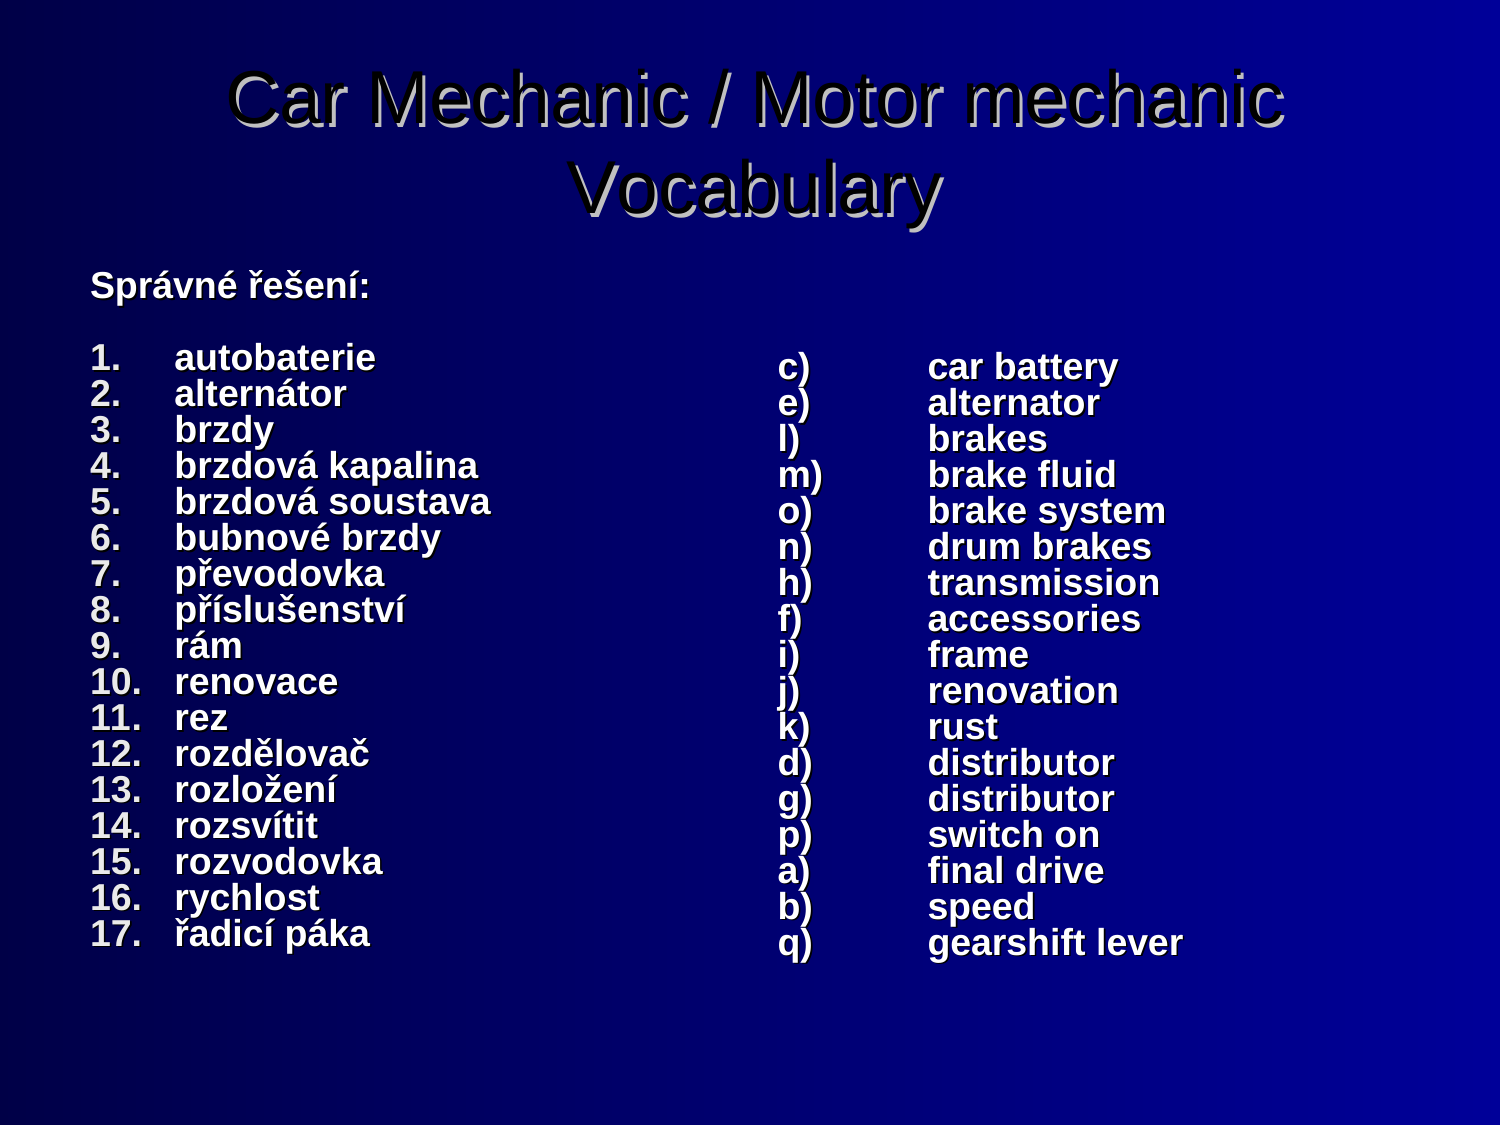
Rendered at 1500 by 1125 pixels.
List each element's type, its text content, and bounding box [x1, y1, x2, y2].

list c) car battery e) alternator l) brakes m) brake fluid o) brake system n) drum brakes h) transmission f) accessories i) frame j) renovation k) rust d) distributor g) distributor p) switch on a) final drive b) speed q) gearshift lever [762, 262, 1426, 1007]
title Car Mechanic / Motor mechanic Vocabulary [75, 41, 1426, 237]
list Správné řešení: autobaterie alternátor brzdy brzdová kapalina brzdová soustava bubnové brzdy převodovka příslušenství rám renovace rez rozdělovač rozložení rozsvítit rozvodovka rychlost řadicí páka [75, 262, 738, 1040]
